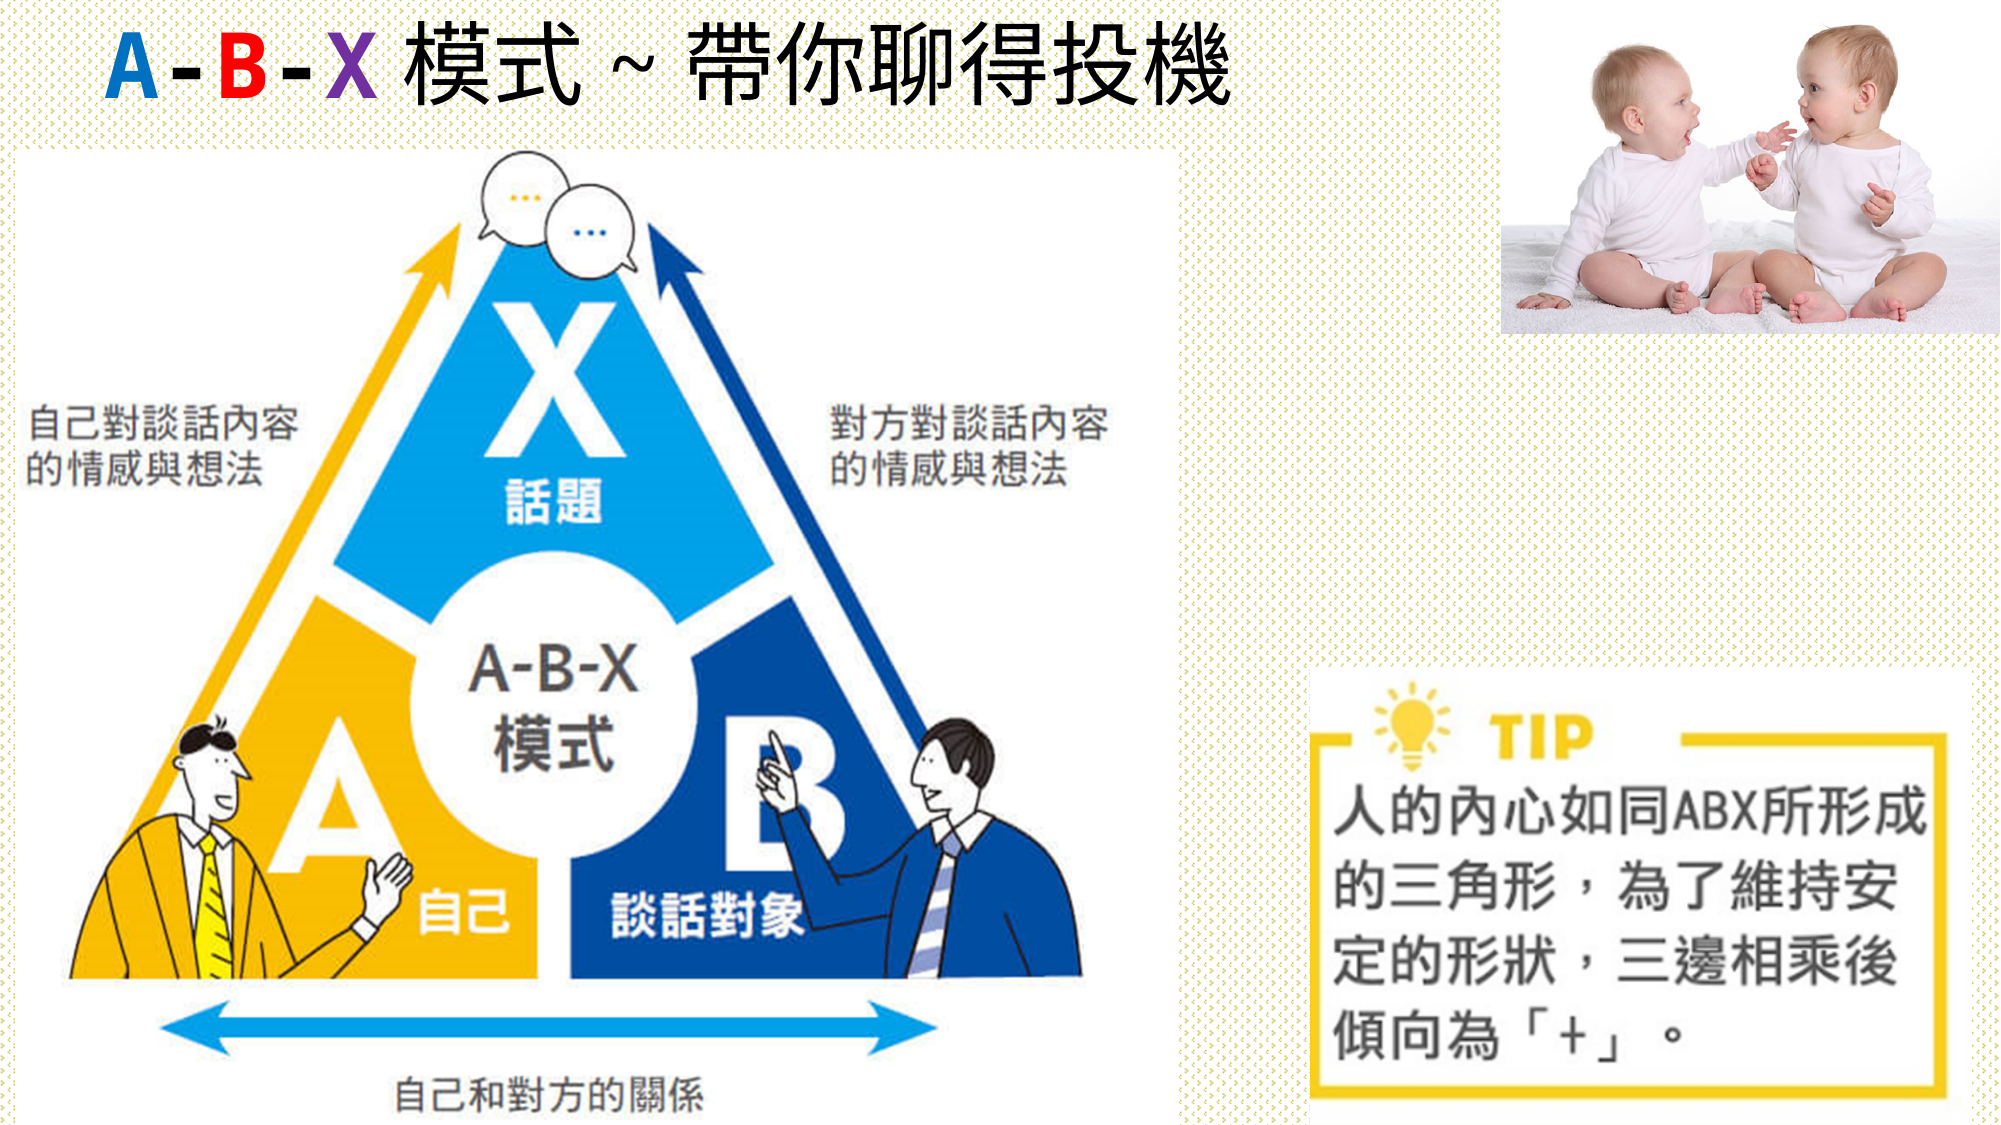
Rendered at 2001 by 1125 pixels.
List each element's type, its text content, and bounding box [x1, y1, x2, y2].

picture [15, 149, 1178, 1125]
text_box A-B-X模式~帶你聊得投機 [15, 11, 1324, 113]
picture [1501, 0, 2000, 334]
picture [1310, 667, 1972, 1125]
